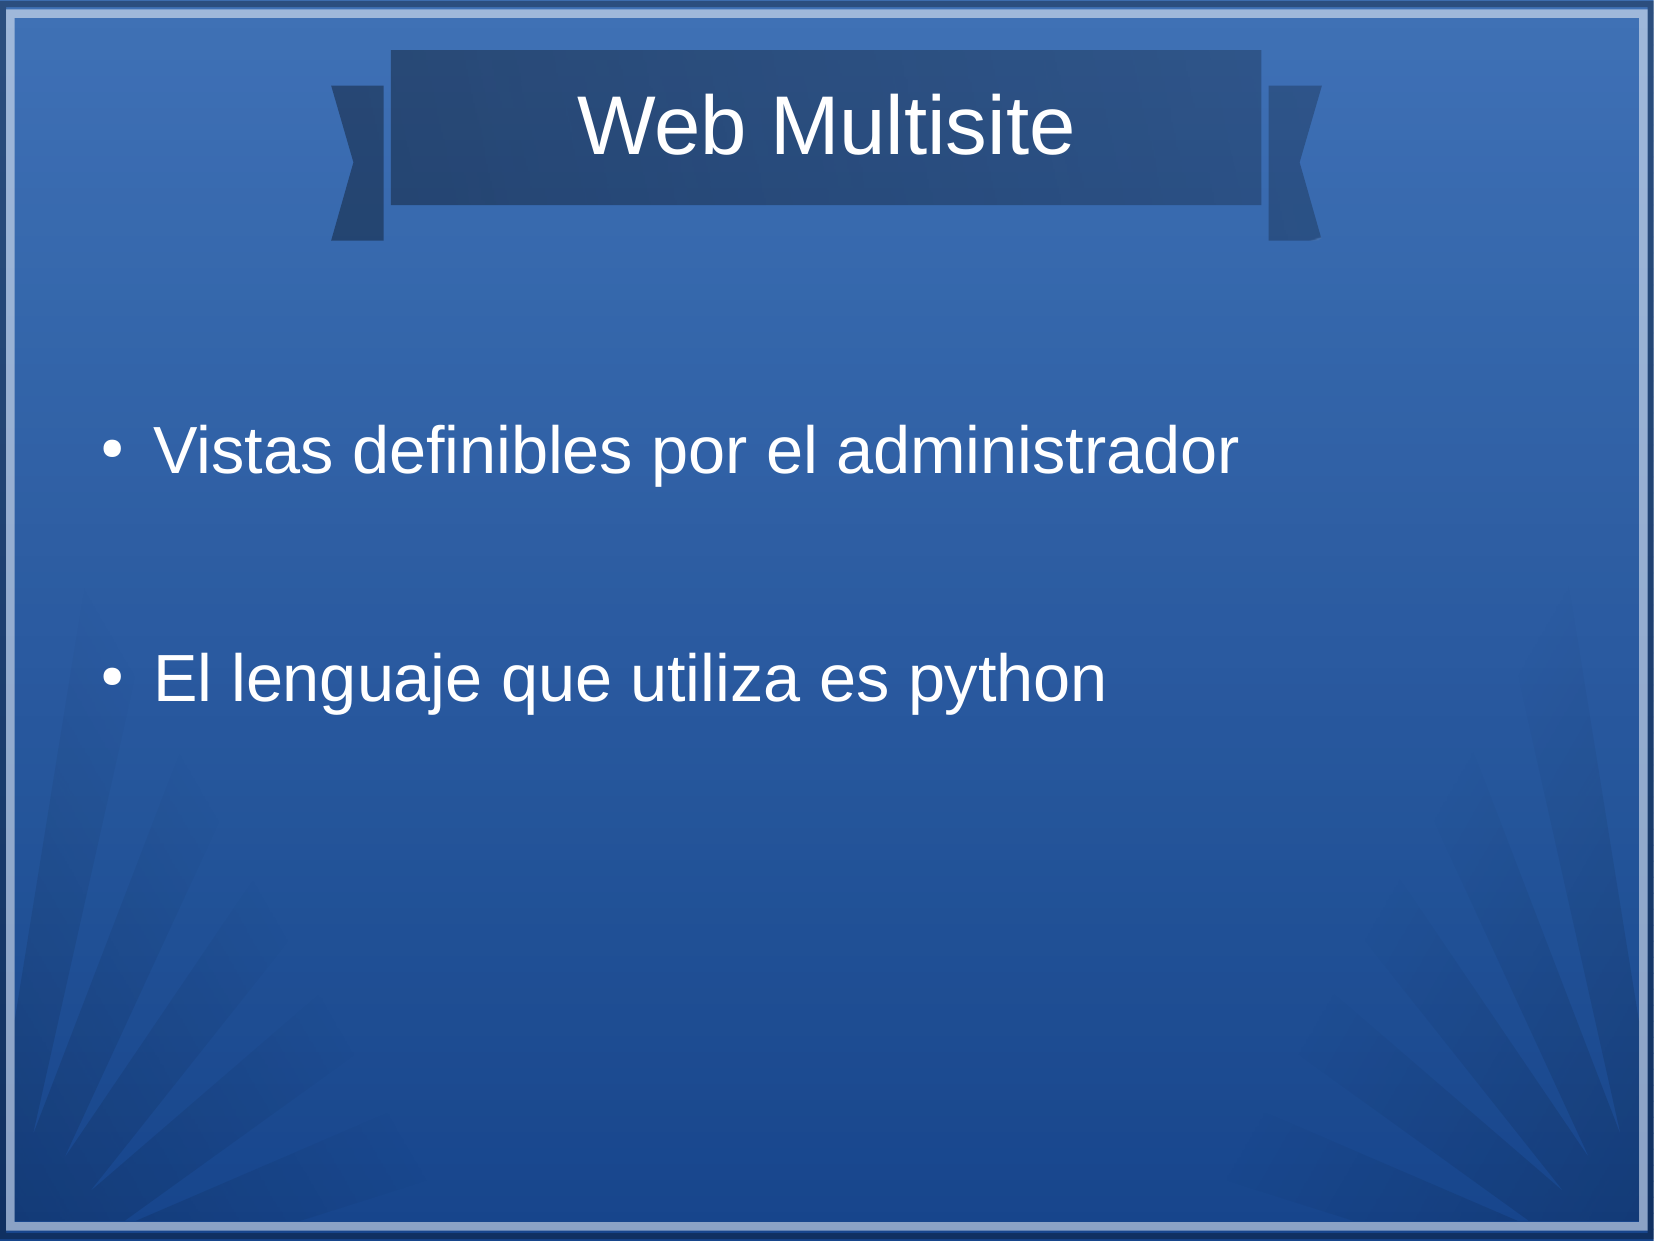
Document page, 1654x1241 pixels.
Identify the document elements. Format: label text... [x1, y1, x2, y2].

title Web Multisite [389, 0, 1264, 263]
list Vistas definibles por el administrador El lenguaje que utiliza es python [82, 299, 1571, 1241]
